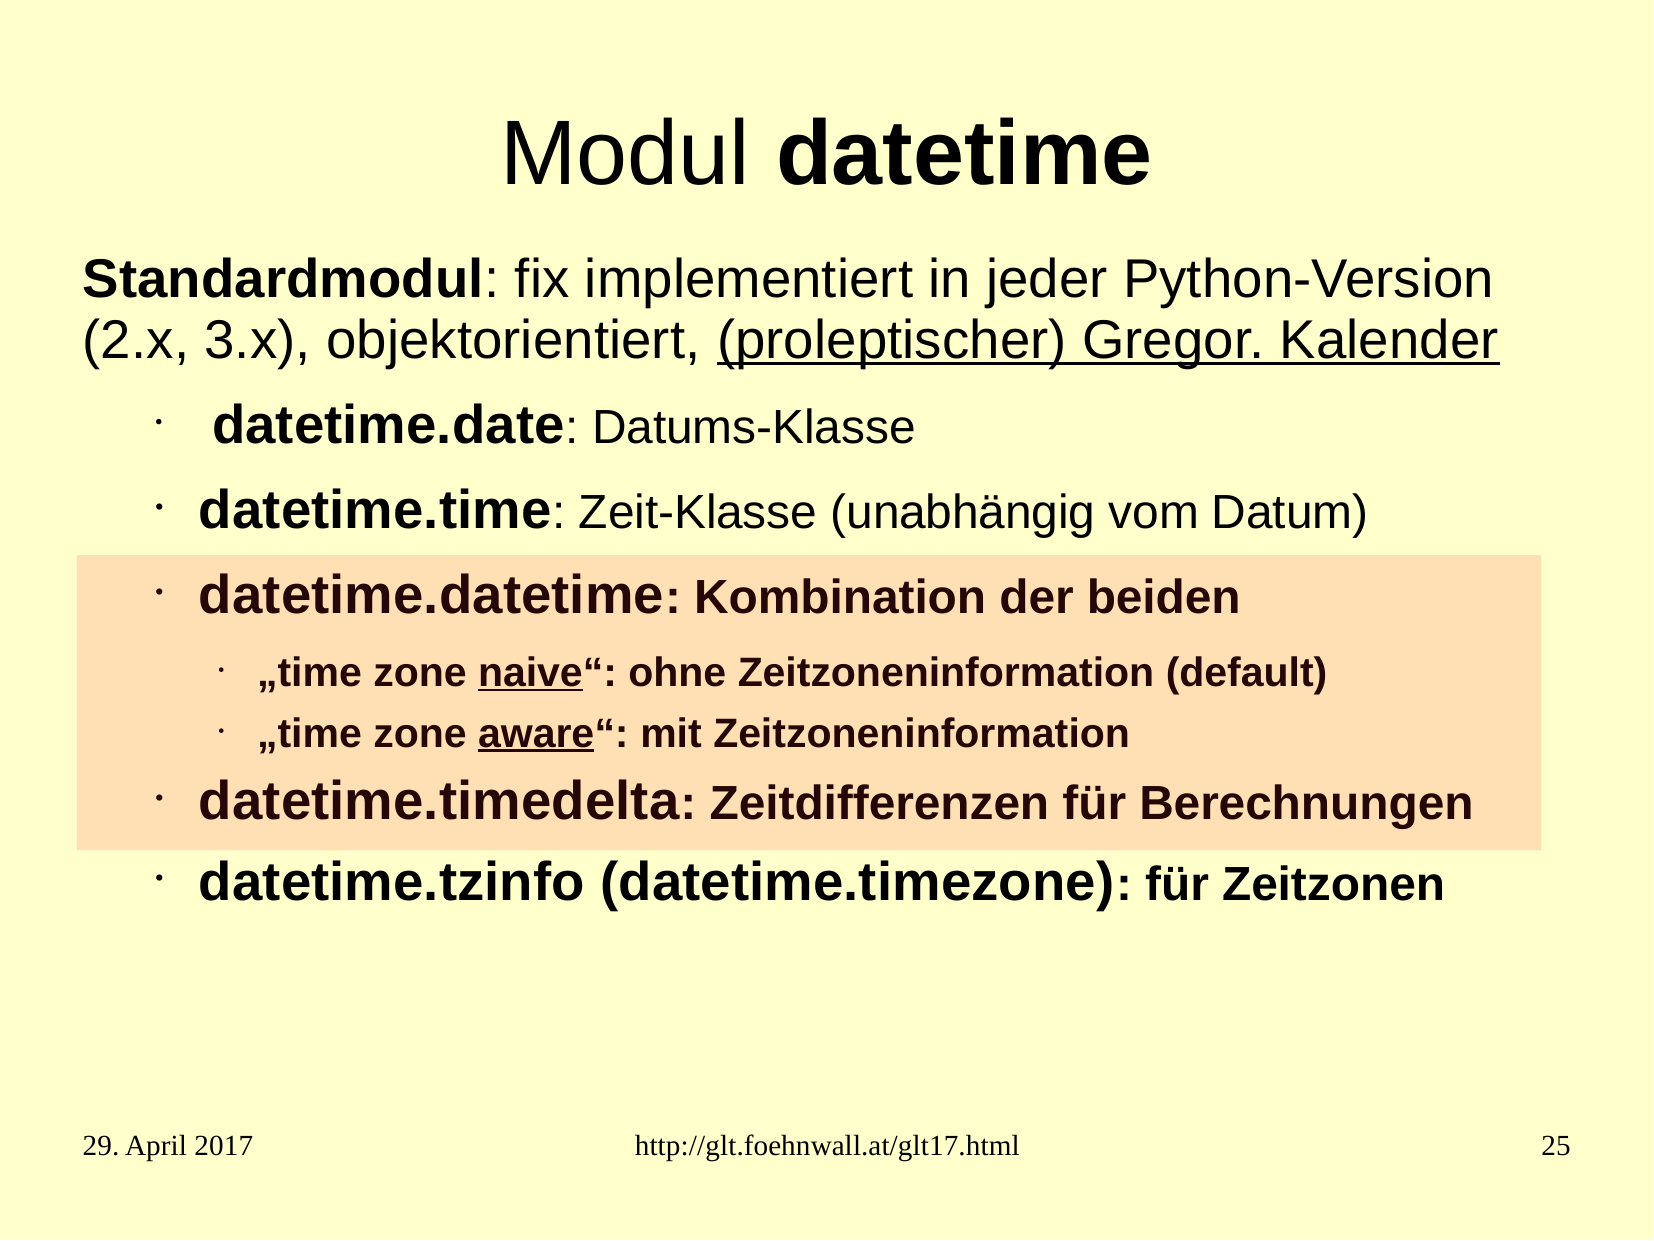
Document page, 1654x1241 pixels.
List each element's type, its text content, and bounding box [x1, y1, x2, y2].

title Modul datetime [82, 49, 1571, 248]
list Standardmodul: fix implementiert in jeder Python-Version (2.x, 3.x), objektorientiert, (proleptischer) Gregor. Kalender datetime.date: Datums-Klasse datetime.time: Zeit-Klasse (unabhängig vom Datum) datetime.datetime: Kombination der beiden „time zone naive“: ohne Zeitzoneninformation (default) „time zone aware“: mit Zeitzoneninformation datetime.timedelta: Zeitdifferenzen für Berechnungen datetime.tzinfo (datetime.timezone): für Zeitzonen [82, 248, 1571, 1063]
text_box [76, 555, 1542, 851]
